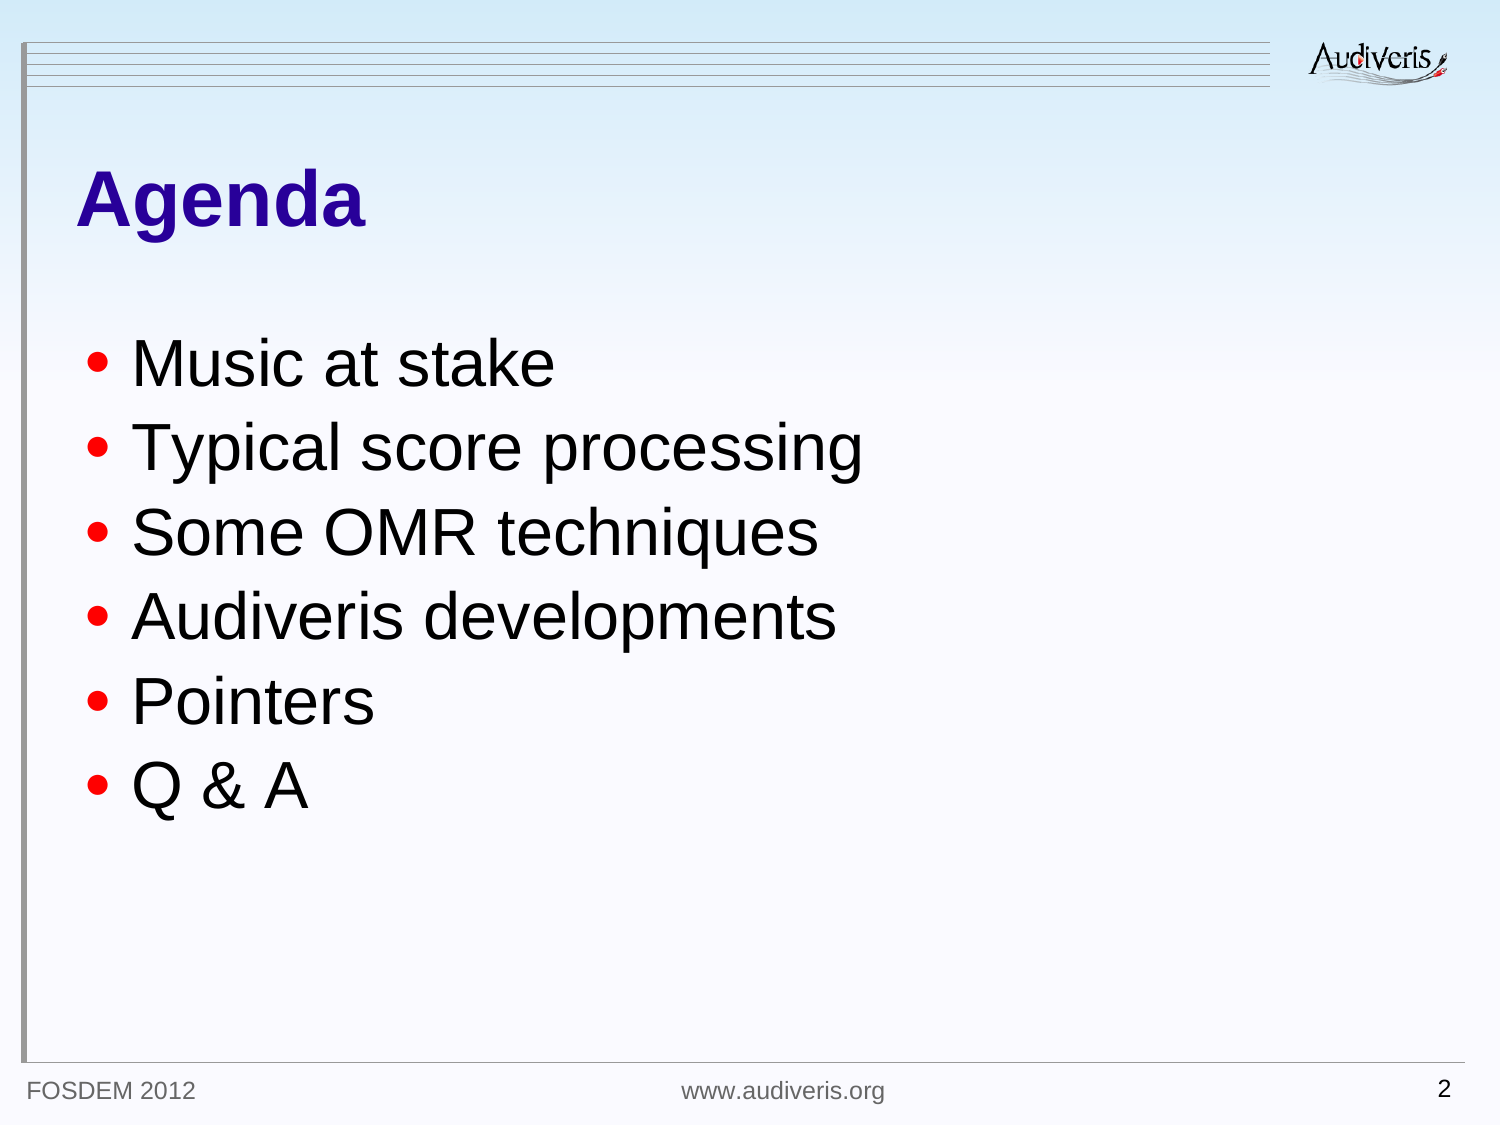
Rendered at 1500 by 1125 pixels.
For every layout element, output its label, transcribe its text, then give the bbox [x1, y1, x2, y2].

title Agenda [75, 112, 1437, 282]
picture [1306, 29, 1447, 89]
list Music at stake Typical score processing Some OMR techniques Audiveris developments Pointers Q & A [64, 324, 1401, 1031]
